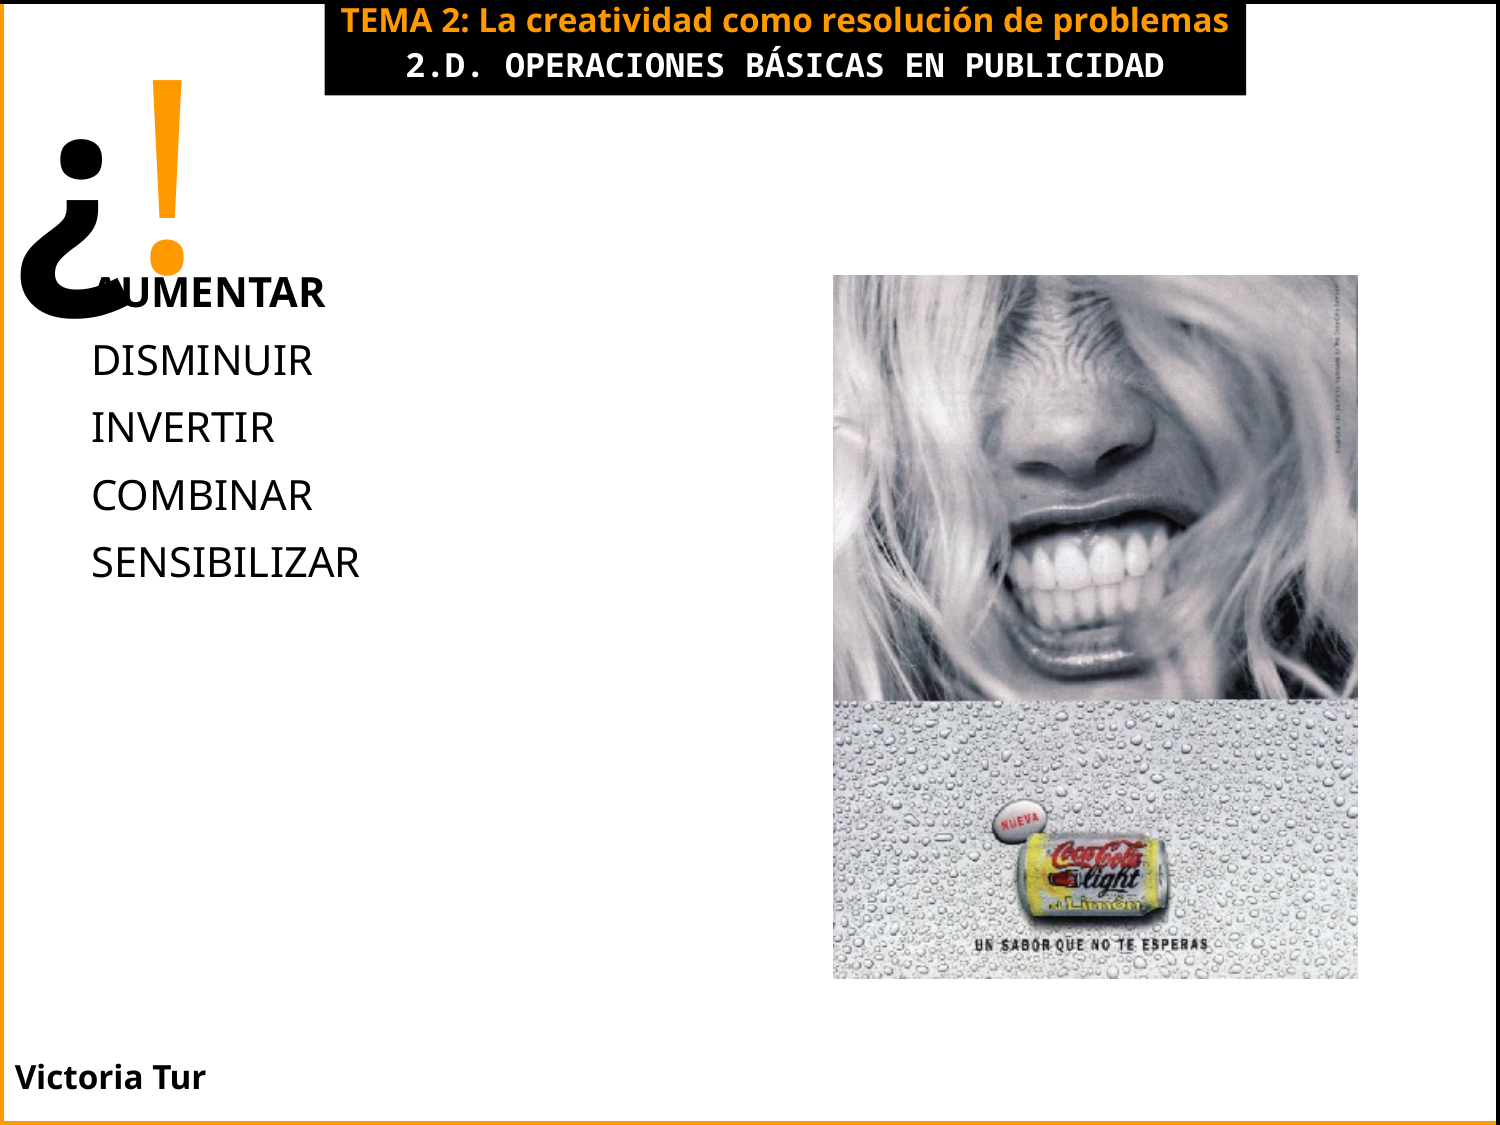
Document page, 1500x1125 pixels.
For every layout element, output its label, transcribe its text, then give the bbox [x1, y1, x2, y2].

list AUMENTAR DISMINUIR INVERTIR COMBINAR SENSIBILIZAR [76, 255, 739, 998]
picture [833, 275, 1358, 979]
